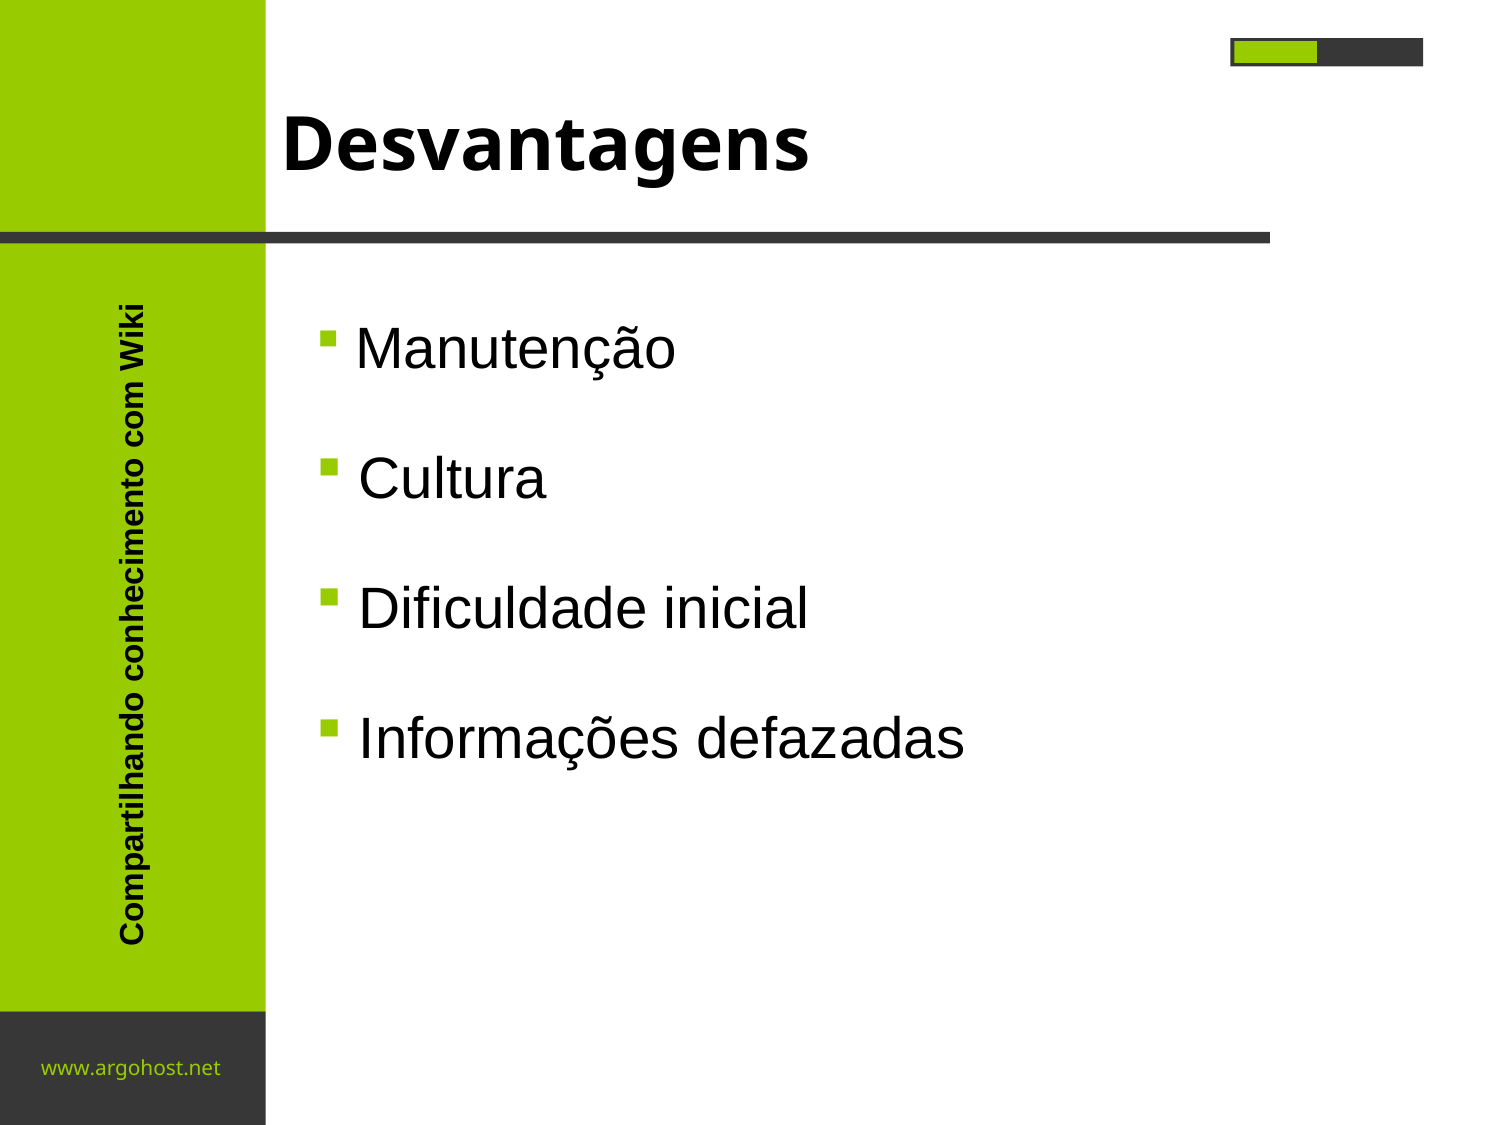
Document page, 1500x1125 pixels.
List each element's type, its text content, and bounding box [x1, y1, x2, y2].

text_box Informações defazadas [301, 692, 1081, 779]
text_box Desvantagens [265, 88, 1412, 194]
text_box [0, 0, 1270, 1125]
text_box Compartilhando conhecimento com Wiki [100, 278, 160, 971]
text_box Cultura [301, 432, 1081, 518]
text_box Dificuldade inicial [301, 562, 1081, 648]
text_box [1230, 38, 1424, 67]
text_box www.argohost.net [26, 1046, 236, 1088]
text_box Manutenção [301, 302, 1459, 389]
